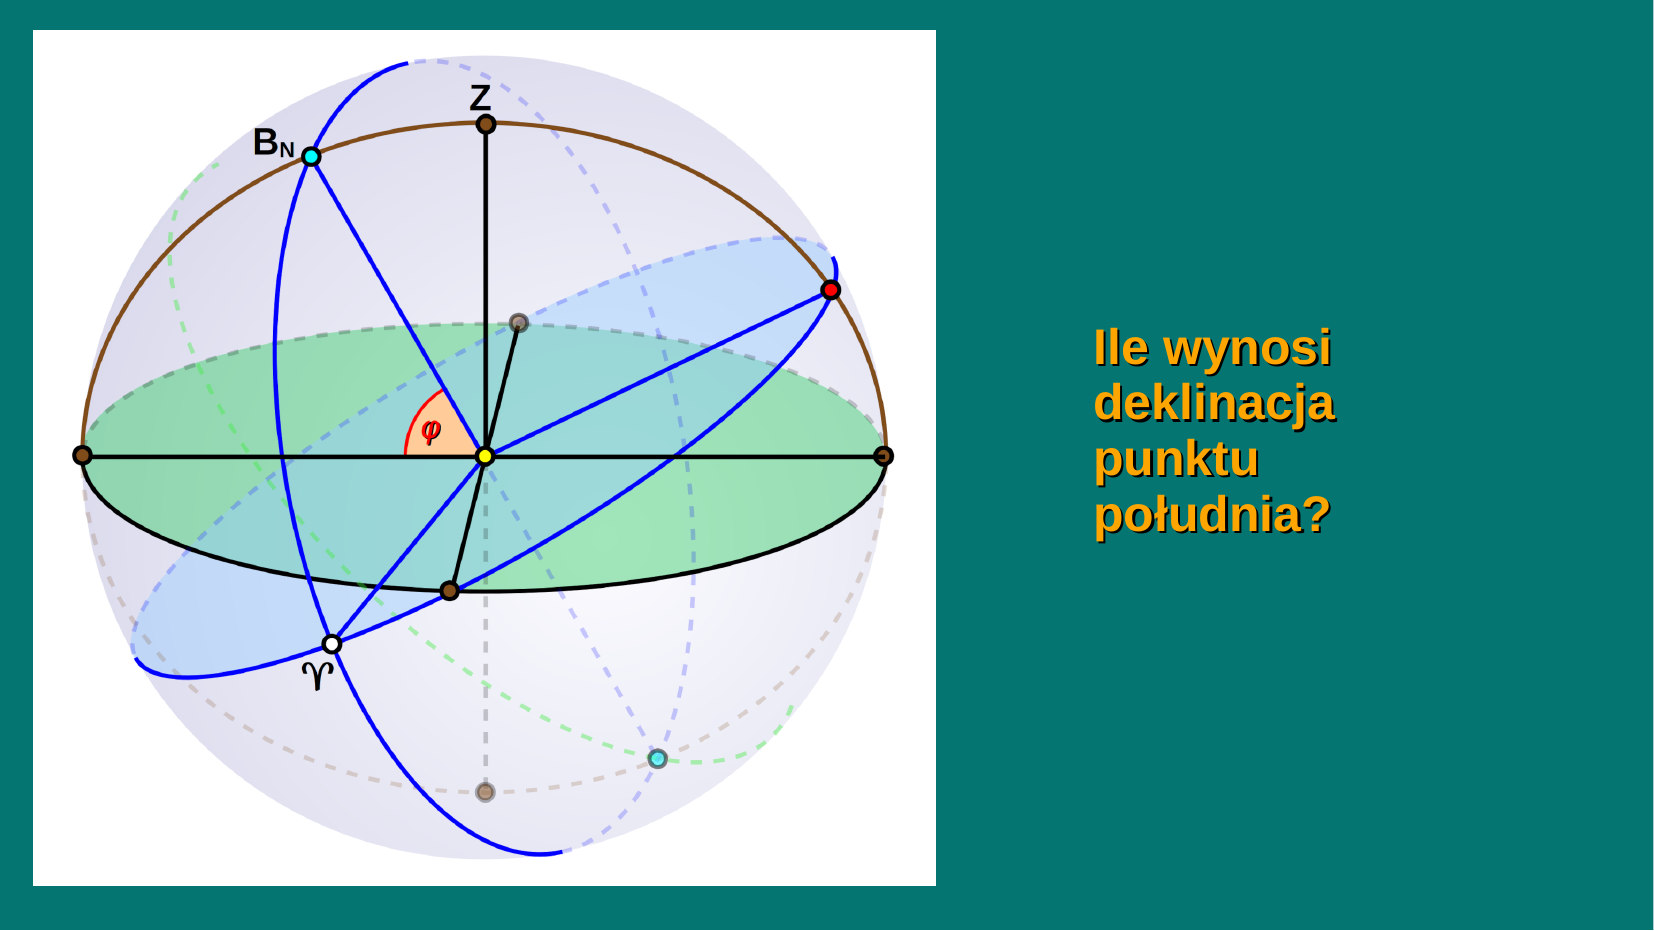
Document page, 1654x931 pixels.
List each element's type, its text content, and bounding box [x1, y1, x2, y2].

text_box Ile wynosi deklinacja punktu południa? [1078, 311, 1482, 550]
picture [33, 30, 936, 886]
